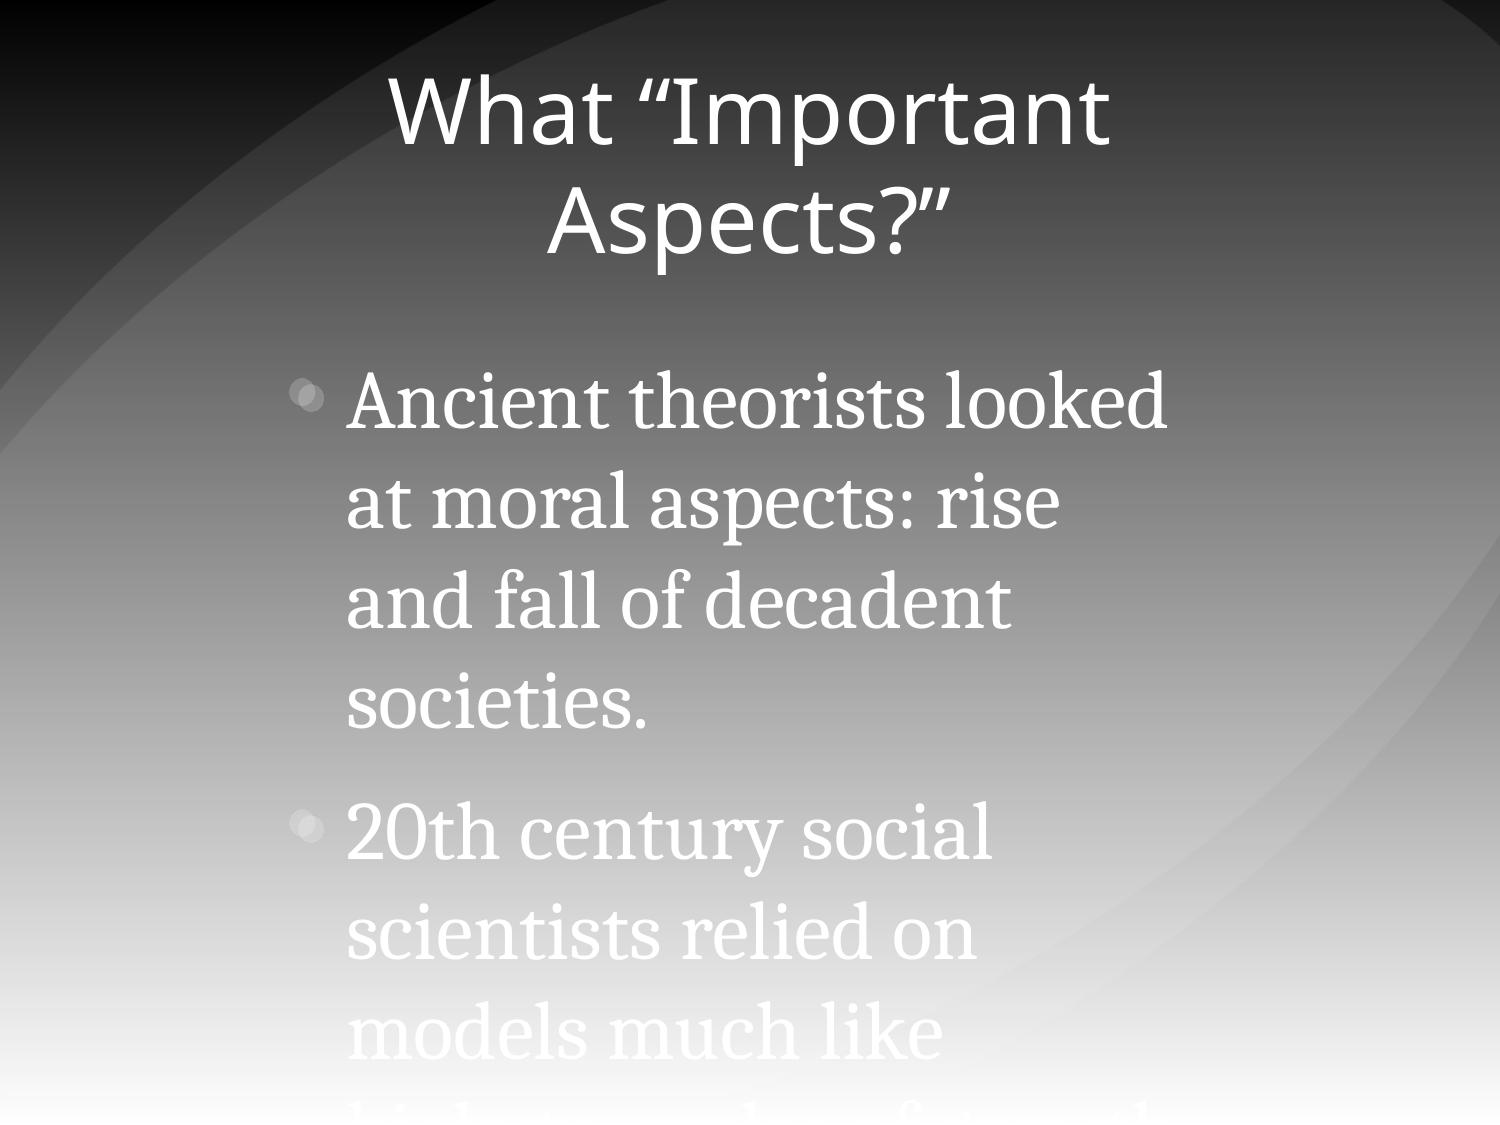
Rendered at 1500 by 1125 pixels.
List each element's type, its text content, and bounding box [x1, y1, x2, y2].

list Ancient theorists looked at moral aspects: rise and fall of decadent societies. 20th century social scientists relied on models much like biology: cycles of growth and decay. [275, 337, 1213, 1050]
title What “Important Aspects?” [283, 45, 1216, 288]
picture [0, 0, 1500, 1125]
